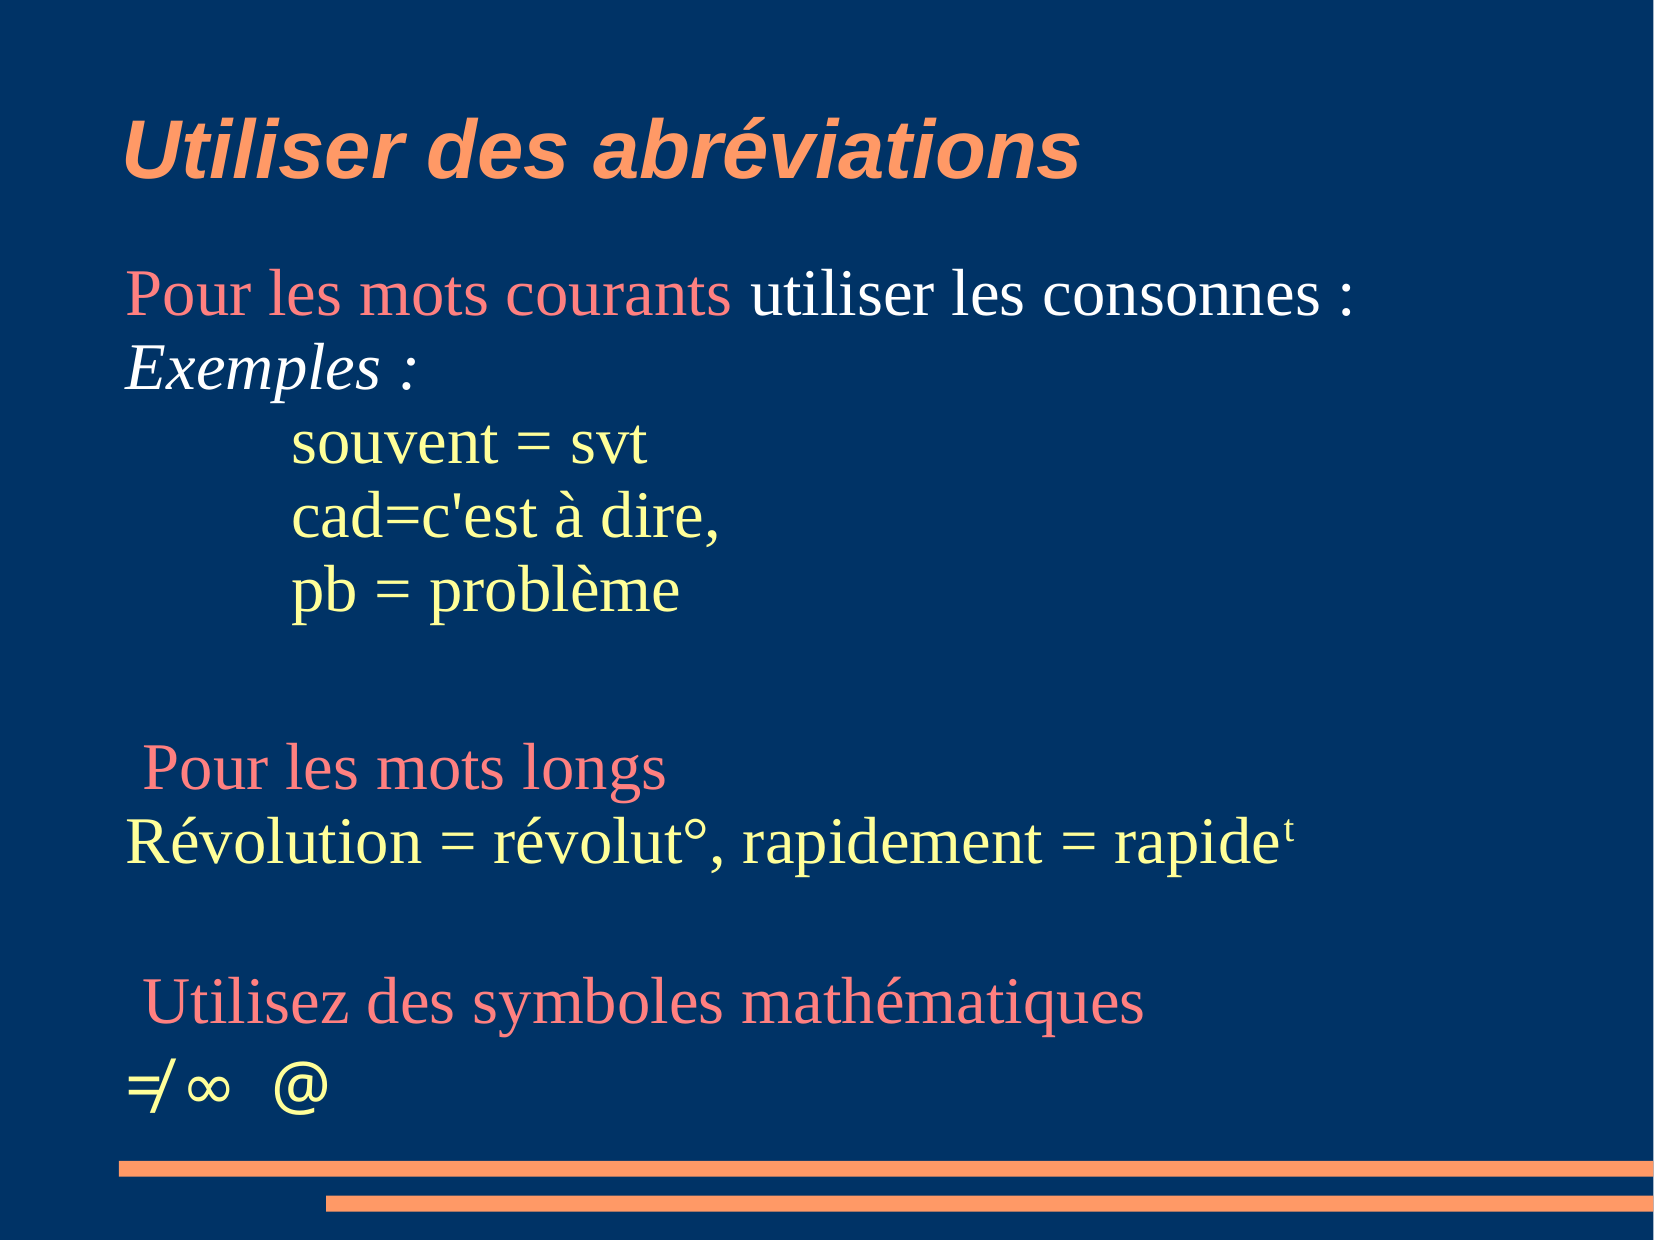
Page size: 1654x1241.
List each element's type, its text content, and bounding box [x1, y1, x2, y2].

subtitle Pour les mots courants utiliser les consonnes : Exemples : souvent = svt cad=c'est à dire, pb = problème Pour les mots longs Révolution = révolut°, rapidement = rapidet Utilisez des symboles mathématiques ≠ ∞ @ [125, 184, 1565, 1241]
title Utiliser des abréviations [121, 46, 1534, 254]
